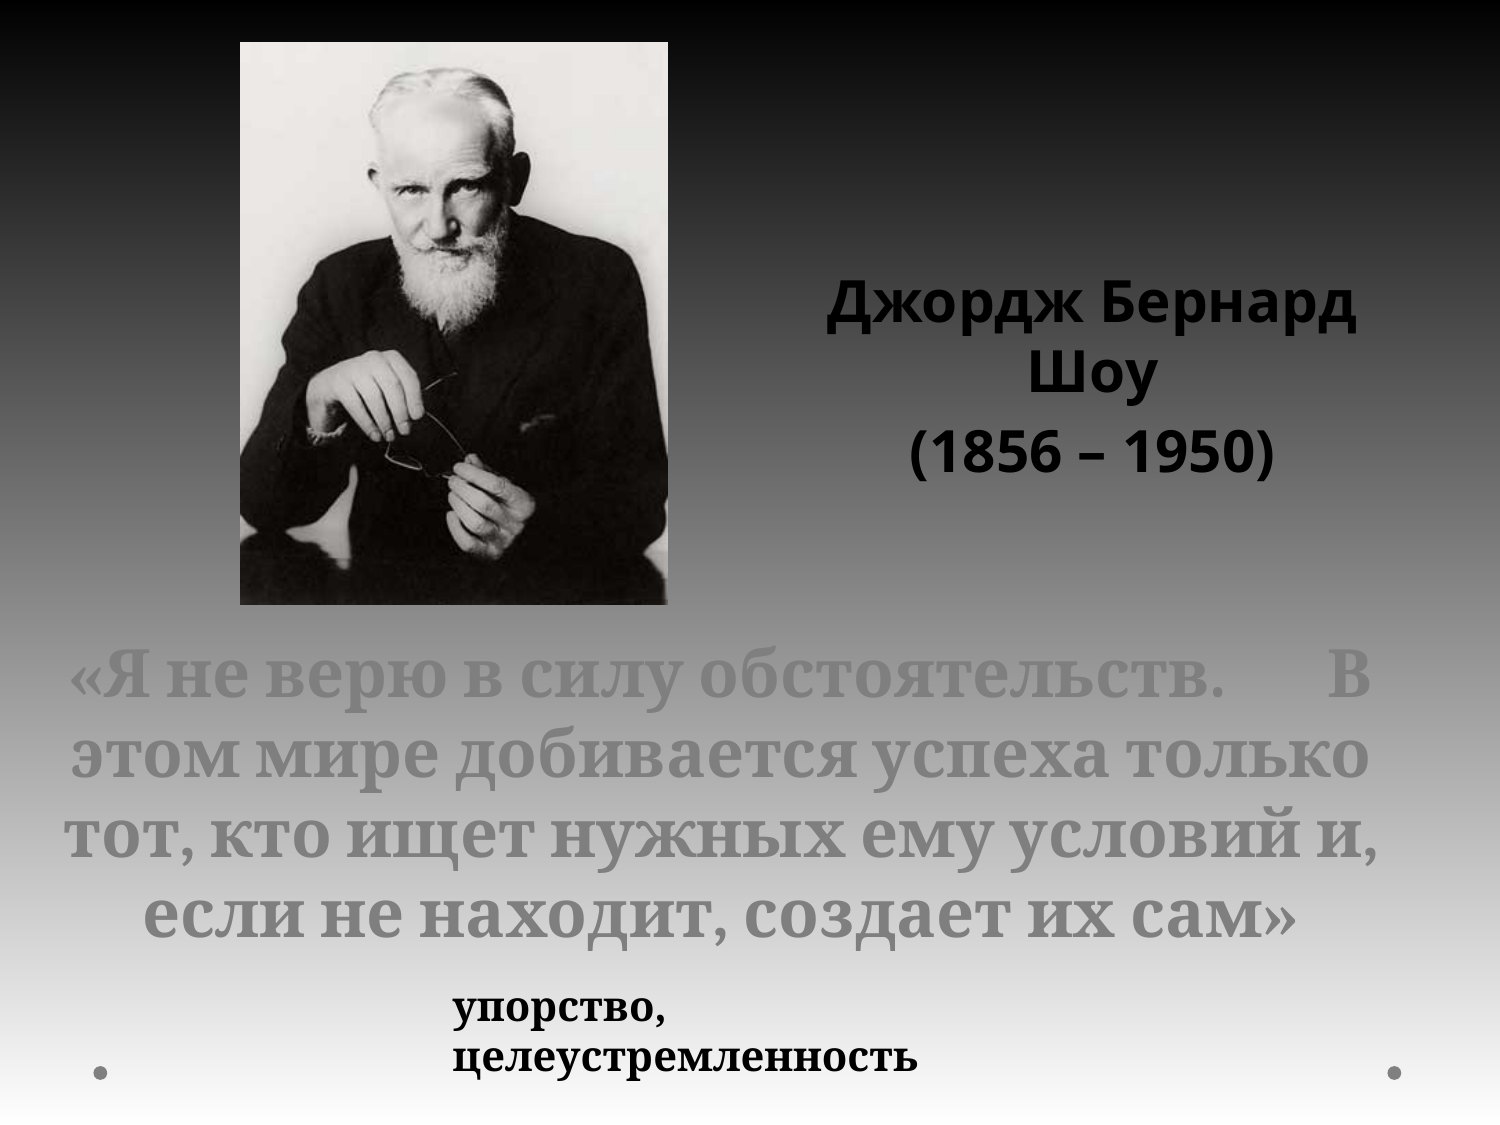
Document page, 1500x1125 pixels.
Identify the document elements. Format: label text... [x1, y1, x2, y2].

text_box Джордж Бернард Шоу (1856 – 1950) [785, 256, 1400, 391]
text_box упорство, целеустремленность [437, 972, 1137, 1088]
picture [240, 42, 668, 605]
list «Я не верю в силу обстоятельств. В этом мире добивается успеха только тот, кто ищет нужных ему условий и, если не находит, создает их сам» [29, 623, 1414, 973]
